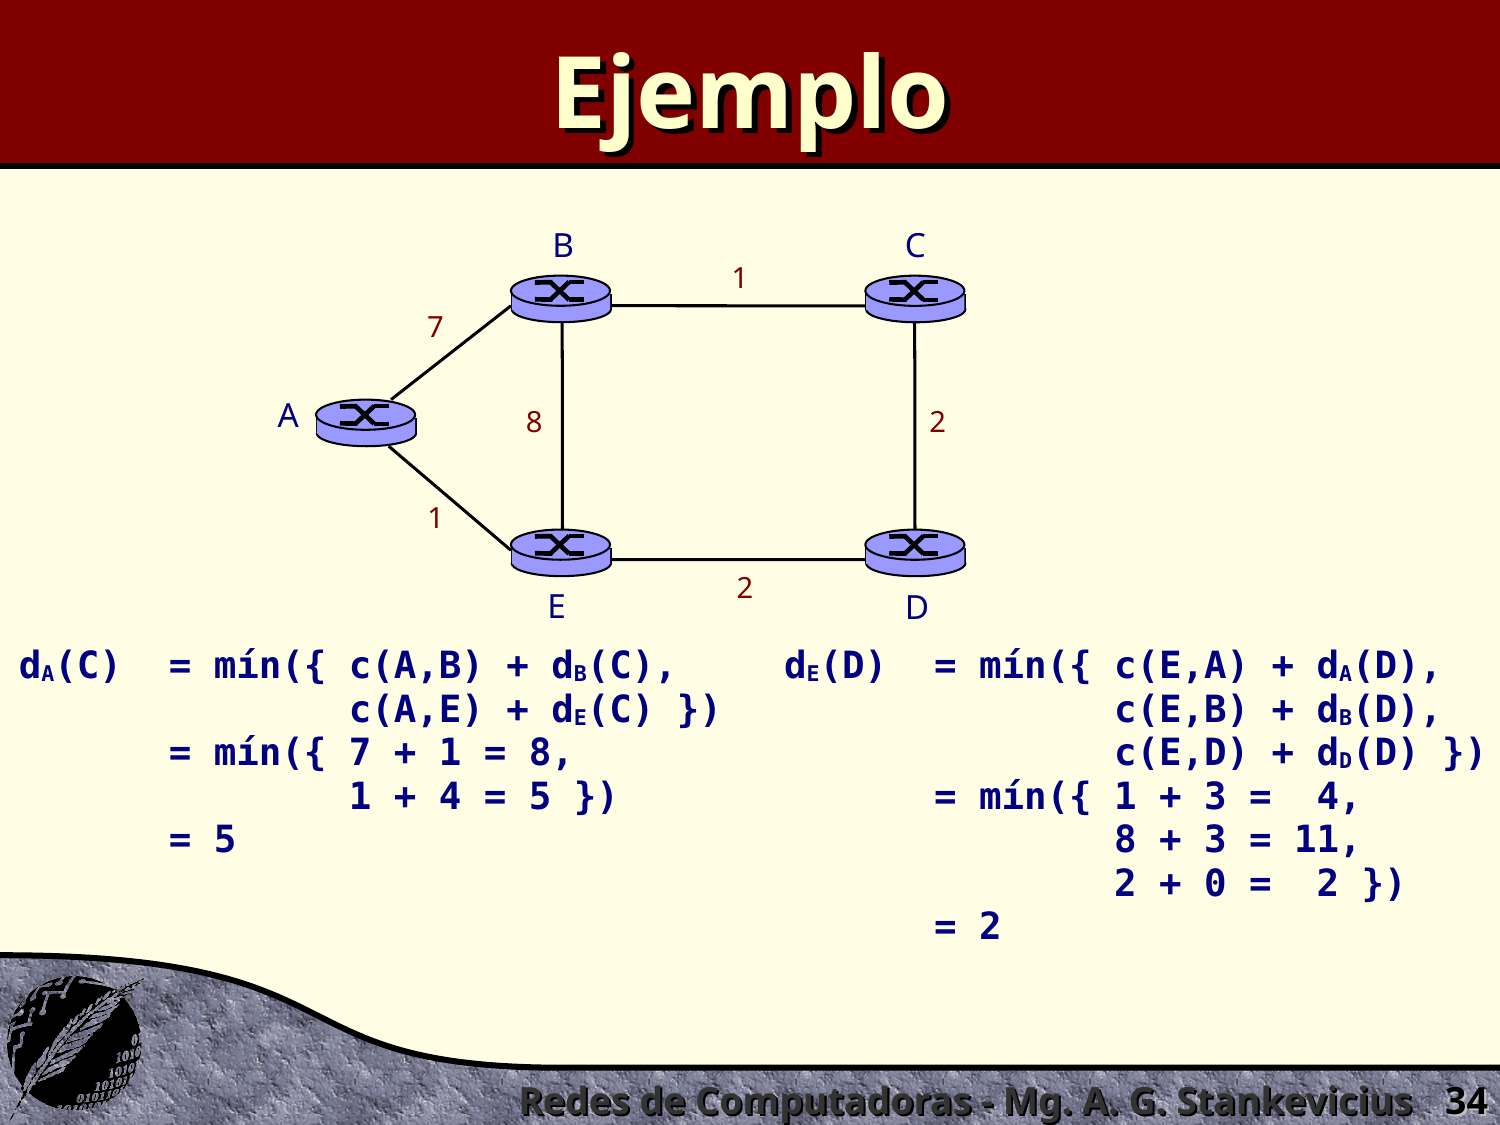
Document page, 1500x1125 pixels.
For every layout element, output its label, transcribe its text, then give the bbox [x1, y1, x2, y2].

text_box 2 [721, 559, 770, 616]
picture [1047, 1100, 1054, 1110]
text_box dE(D) = mín({ c(E,A) + dA(D), c(E,B) + dB(D), c(E,D) + dD(D) }) = mín({ 1 + 3 = 4, 8 + 3 = 11, 2 + 0 = 2 }) = 2 [769, 636, 1500, 992]
text_box A [262, 384, 317, 447]
picture [790, 1100, 795, 1110]
text_box [865, 529, 966, 577]
text_box 2 [914, 393, 963, 450]
text_box 7 [412, 298, 460, 355]
text_box C [890, 214, 940, 276]
text_box dA(C) = mín({ c(A,B) + dB(C), c(A,E) + dE(C) }) = mín({ 7 + 1 = 8, 1 + 4 = 5 }) = 5 [4, 636, 737, 893]
text_box [316, 399, 416, 447]
text_box [510, 529, 611, 577]
text_box 8 [511, 393, 559, 450]
text_box 1 [412, 489, 456, 546]
title Ejemplo [15, 5, 1485, 160]
text_box D [890, 576, 944, 636]
text_box E [532, 576, 583, 636]
text_box B [537, 214, 589, 276]
picture [0, 959, 1500, 1125]
text_box 1 [716, 250, 760, 306]
text_box [510, 275, 611, 323]
text_box [865, 275, 966, 323]
